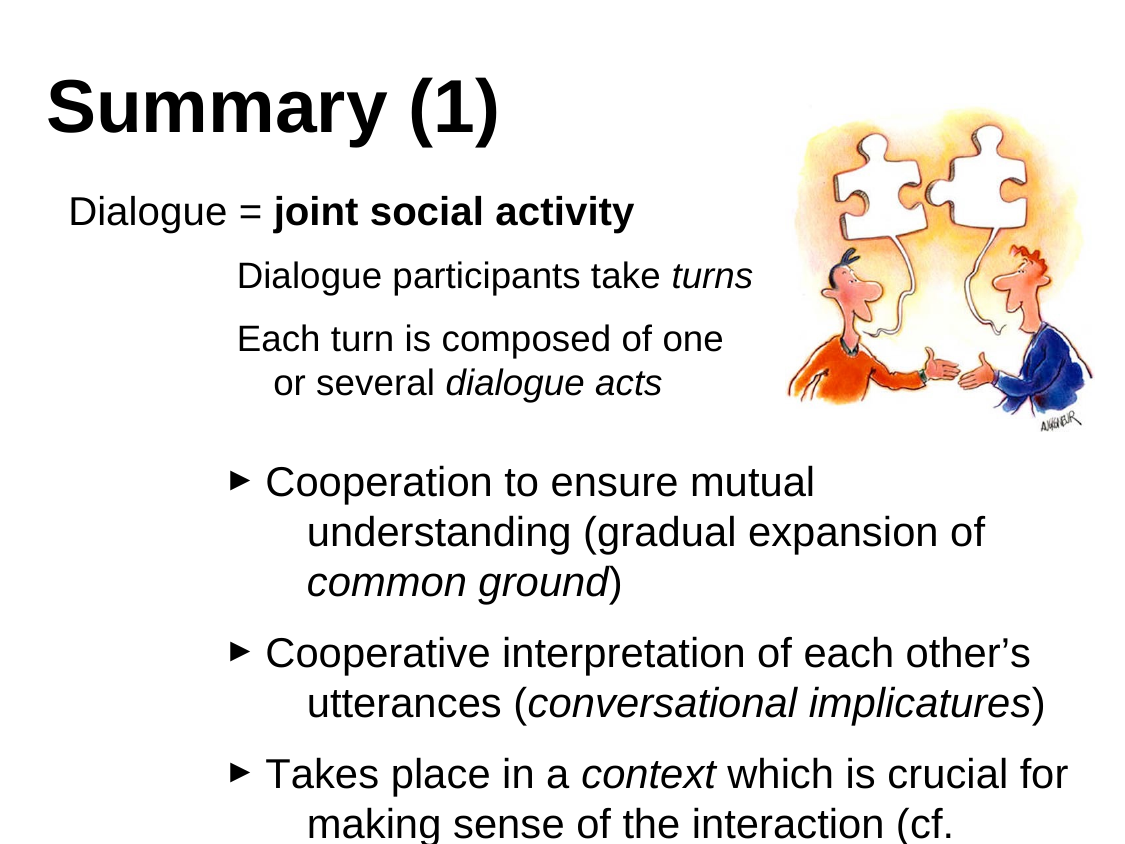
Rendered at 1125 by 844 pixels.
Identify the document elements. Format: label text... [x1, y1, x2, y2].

text_box Cooperation to ensure mutual understanding (gradual expansion of common ground) Cooperative interpretation of each other’s utterances (conversational implicatures) Takes place in a context which is crucial for making sense of the interaction (cf. deictics) [12, 447, 1095, 813]
picture [785, 103, 1095, 432]
title Summary (1) [30, 32, 1095, 157]
list Dialogue = joint social activity Dialogue participants take turns Each turn is composed of one or several dialogue acts [12, 187, 778, 447]
